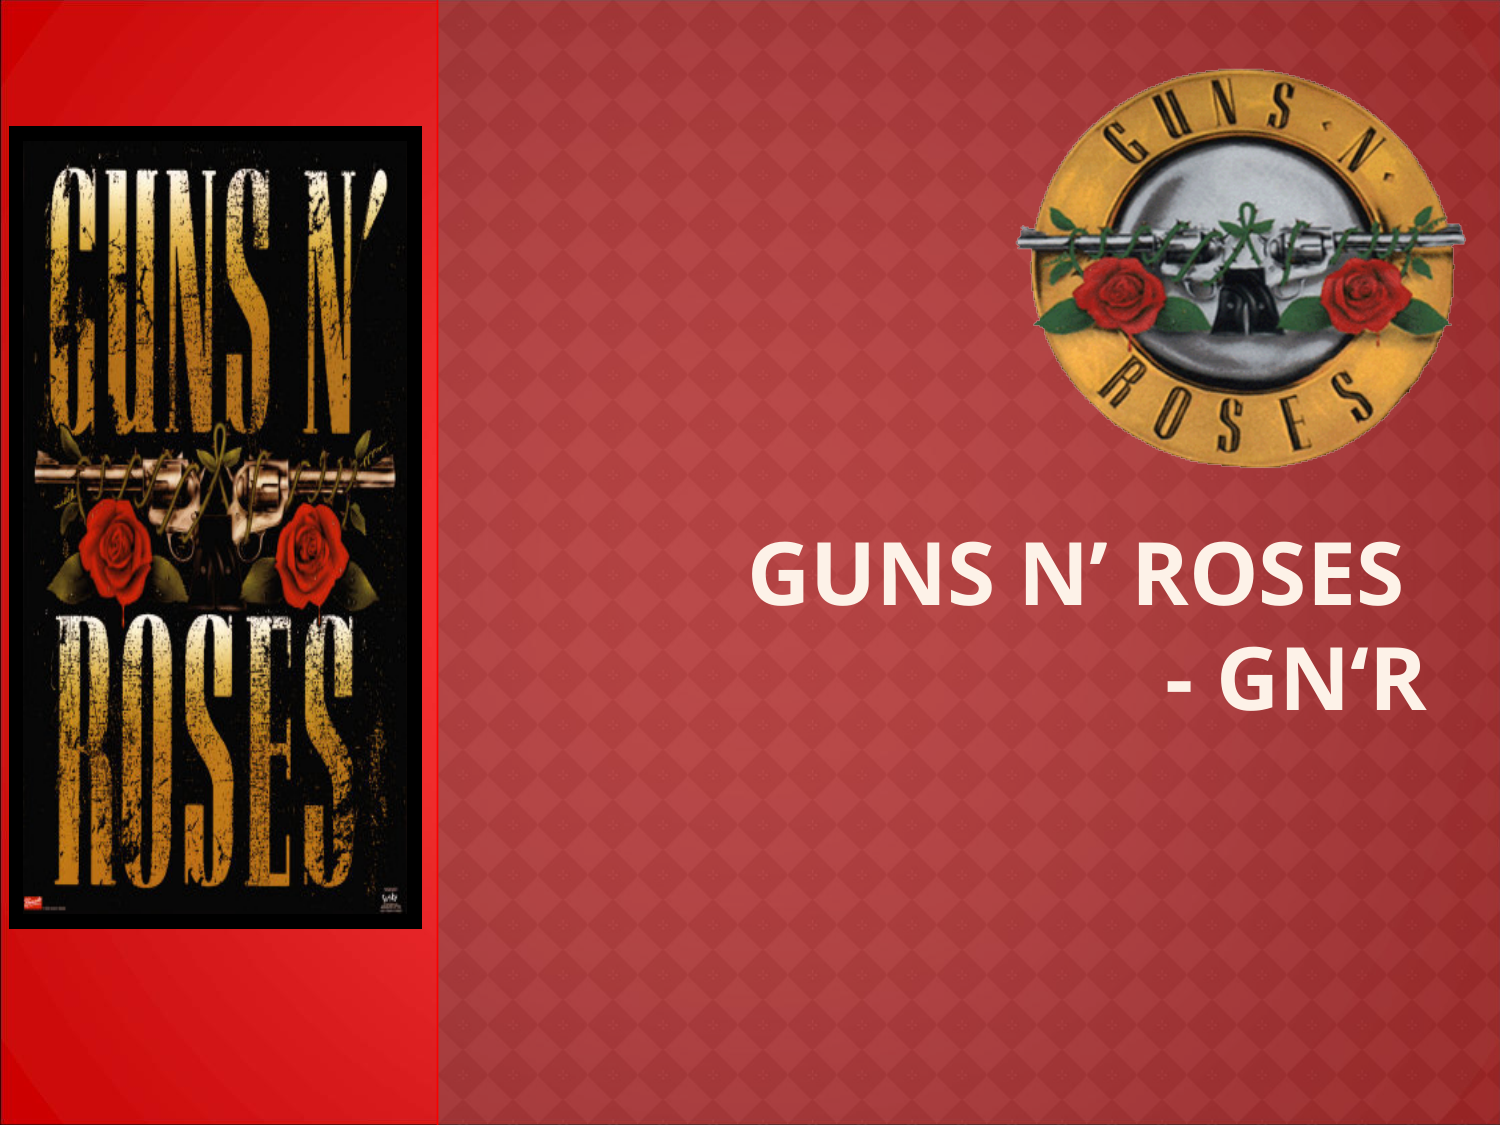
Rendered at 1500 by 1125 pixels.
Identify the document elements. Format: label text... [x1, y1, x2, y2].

title GUNS N’ ROSES - GN‘R [597, 457, 1436, 729]
picture [0, 0, 436, 1125]
picture [439, 0, 1500, 1125]
